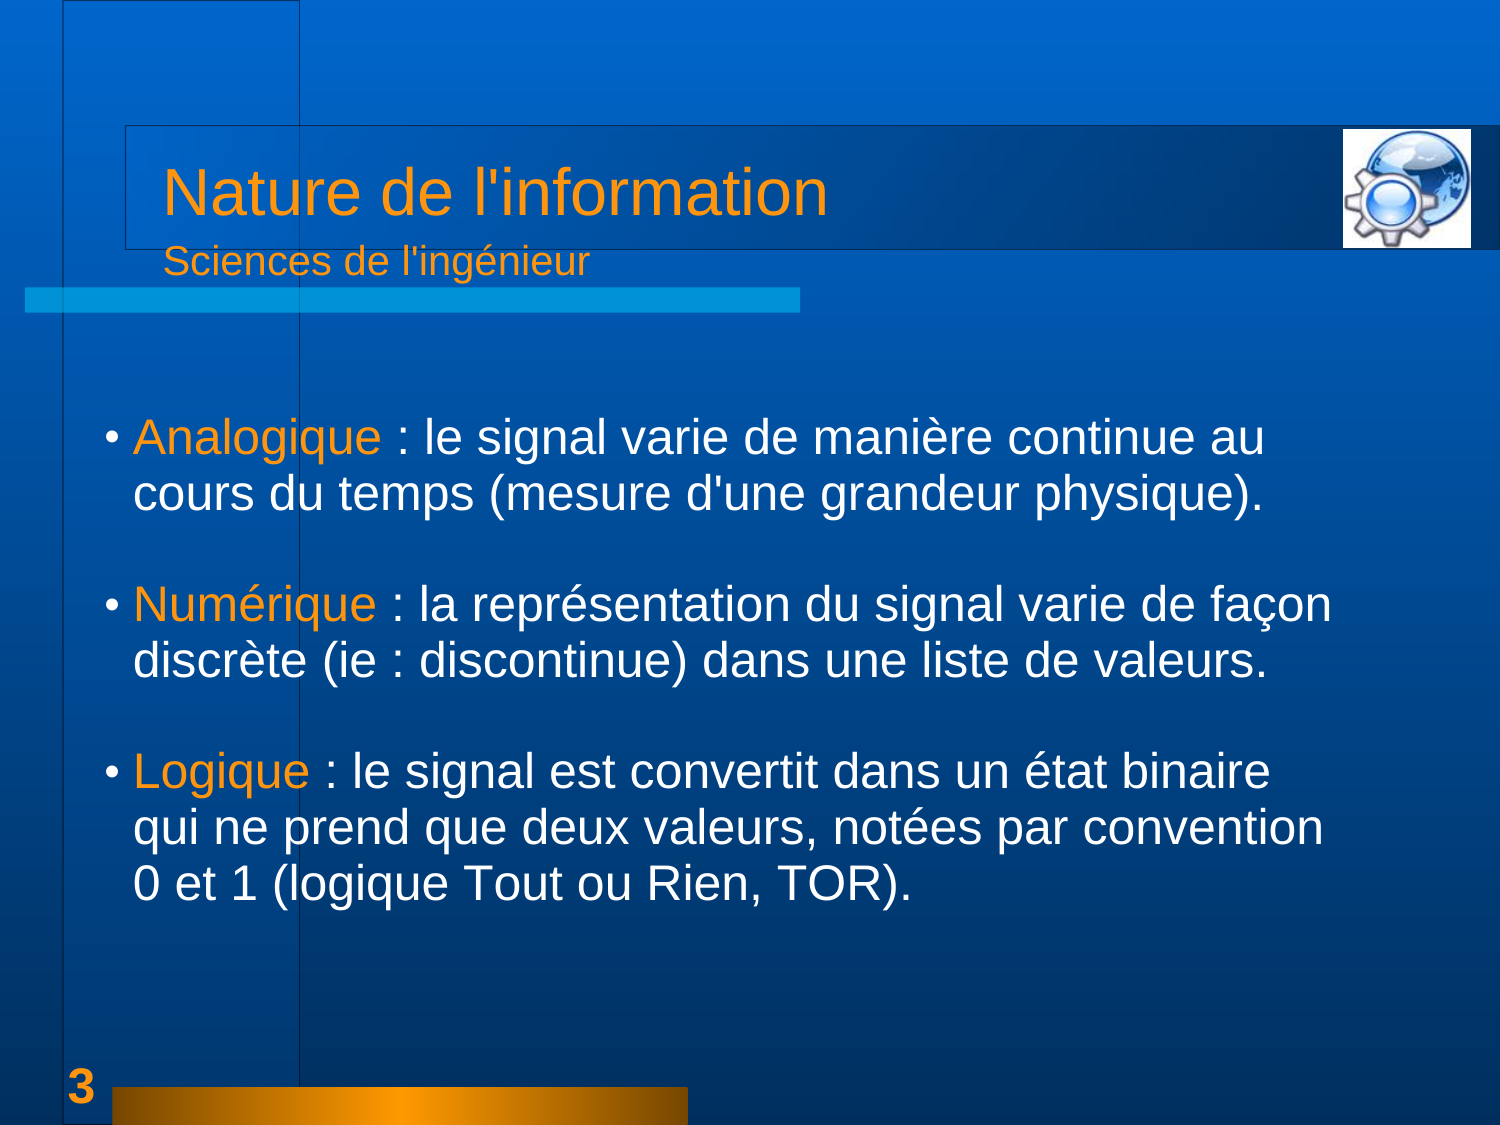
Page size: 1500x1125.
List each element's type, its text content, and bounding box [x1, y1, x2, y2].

text_box Analogique : le signal varie de manière continue au cours du temps (mesure d'une grandeur physique). Numérique : la représentation du signal varie de façon discrète (ie : discontinue) dans une liste de valeurs. Logique : le signal est convertit dans un état binaire qui ne prend que deux valeurs, notées par convention 0 et 1 (logique Tout ou Rien, TOR). [88, 401, 1359, 920]
picture [1343, 129, 1471, 248]
